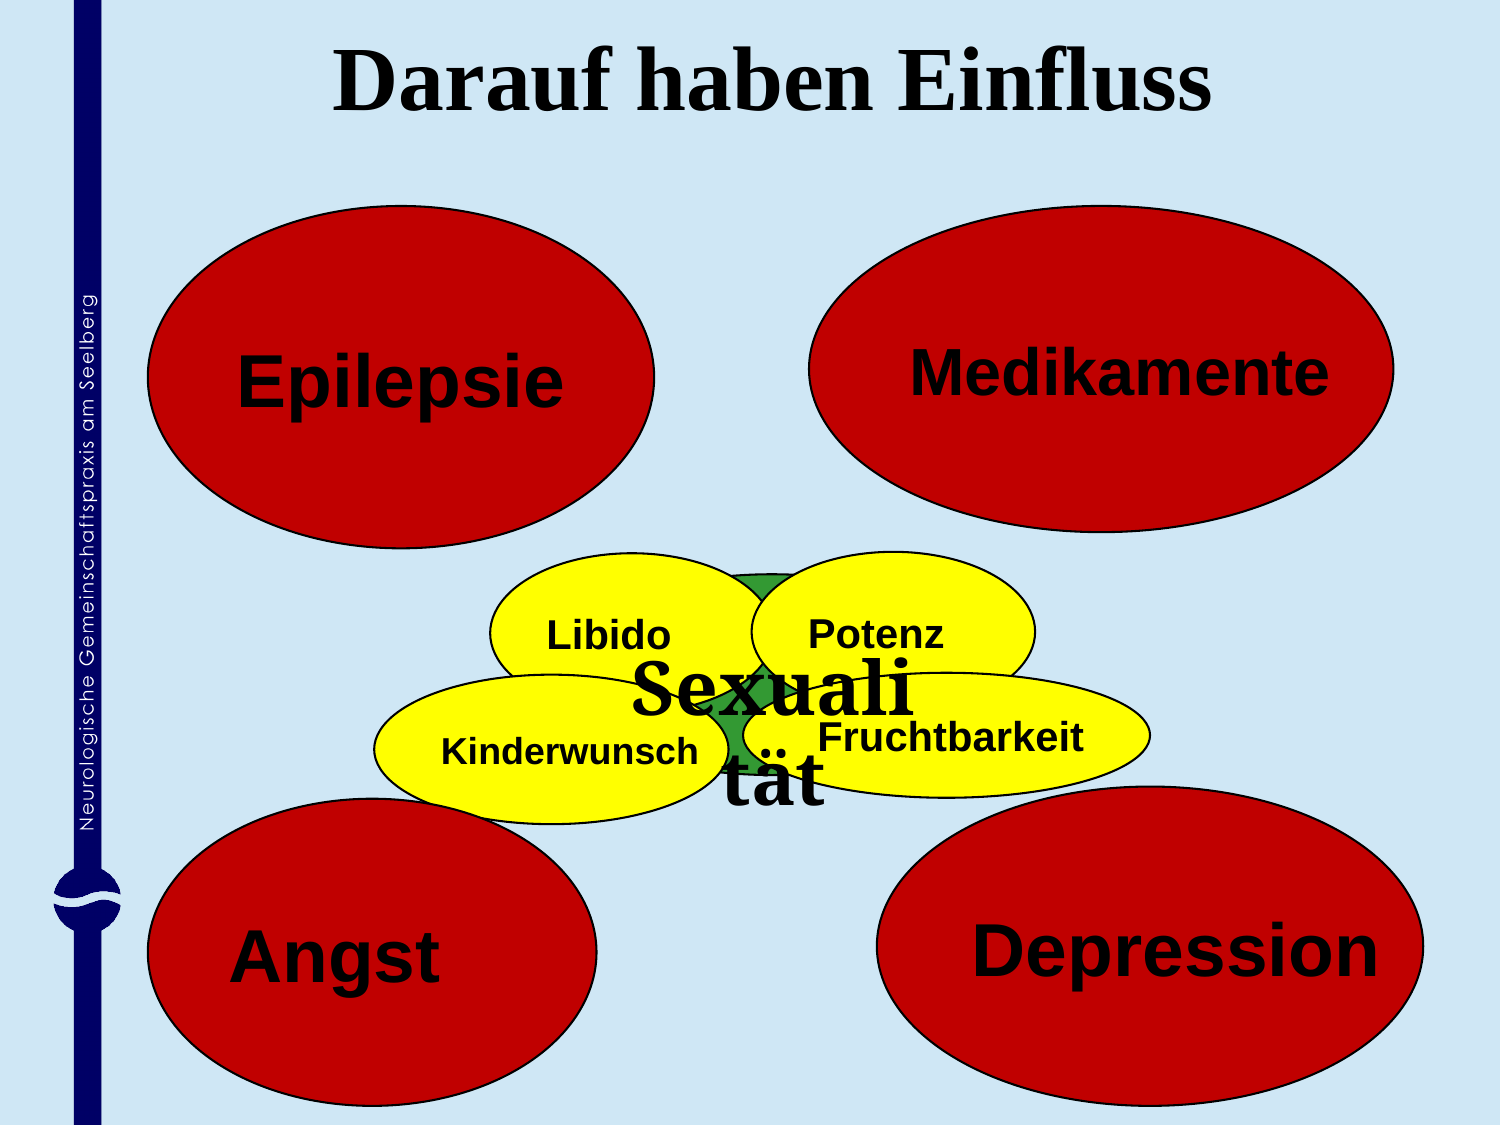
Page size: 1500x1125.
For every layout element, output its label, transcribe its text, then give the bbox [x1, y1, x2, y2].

title Darauf haben Einfluss [136, 19, 1411, 234]
text_box Kinderwunsch [374, 674, 602, 825]
text_box Potenz [751, 551, 1036, 676]
text_box Fruchtbarkeit [945, 672, 1151, 798]
text_box Angst [147, 798, 597, 1106]
text_box [731, 574, 793, 600]
text_box Depression [876, 786, 1424, 1106]
picture [53, 0, 121, 1125]
text_box Sexualität [602, 633, 945, 828]
slide_number <Nummer> [1230, 1026, 1388, 1100]
text_box Libido [490, 553, 762, 677]
text_box Medikamente [808, 205, 1394, 533]
text_box Epilepsie [147, 205, 655, 549]
text_box Libido [592, 631, 601, 645]
